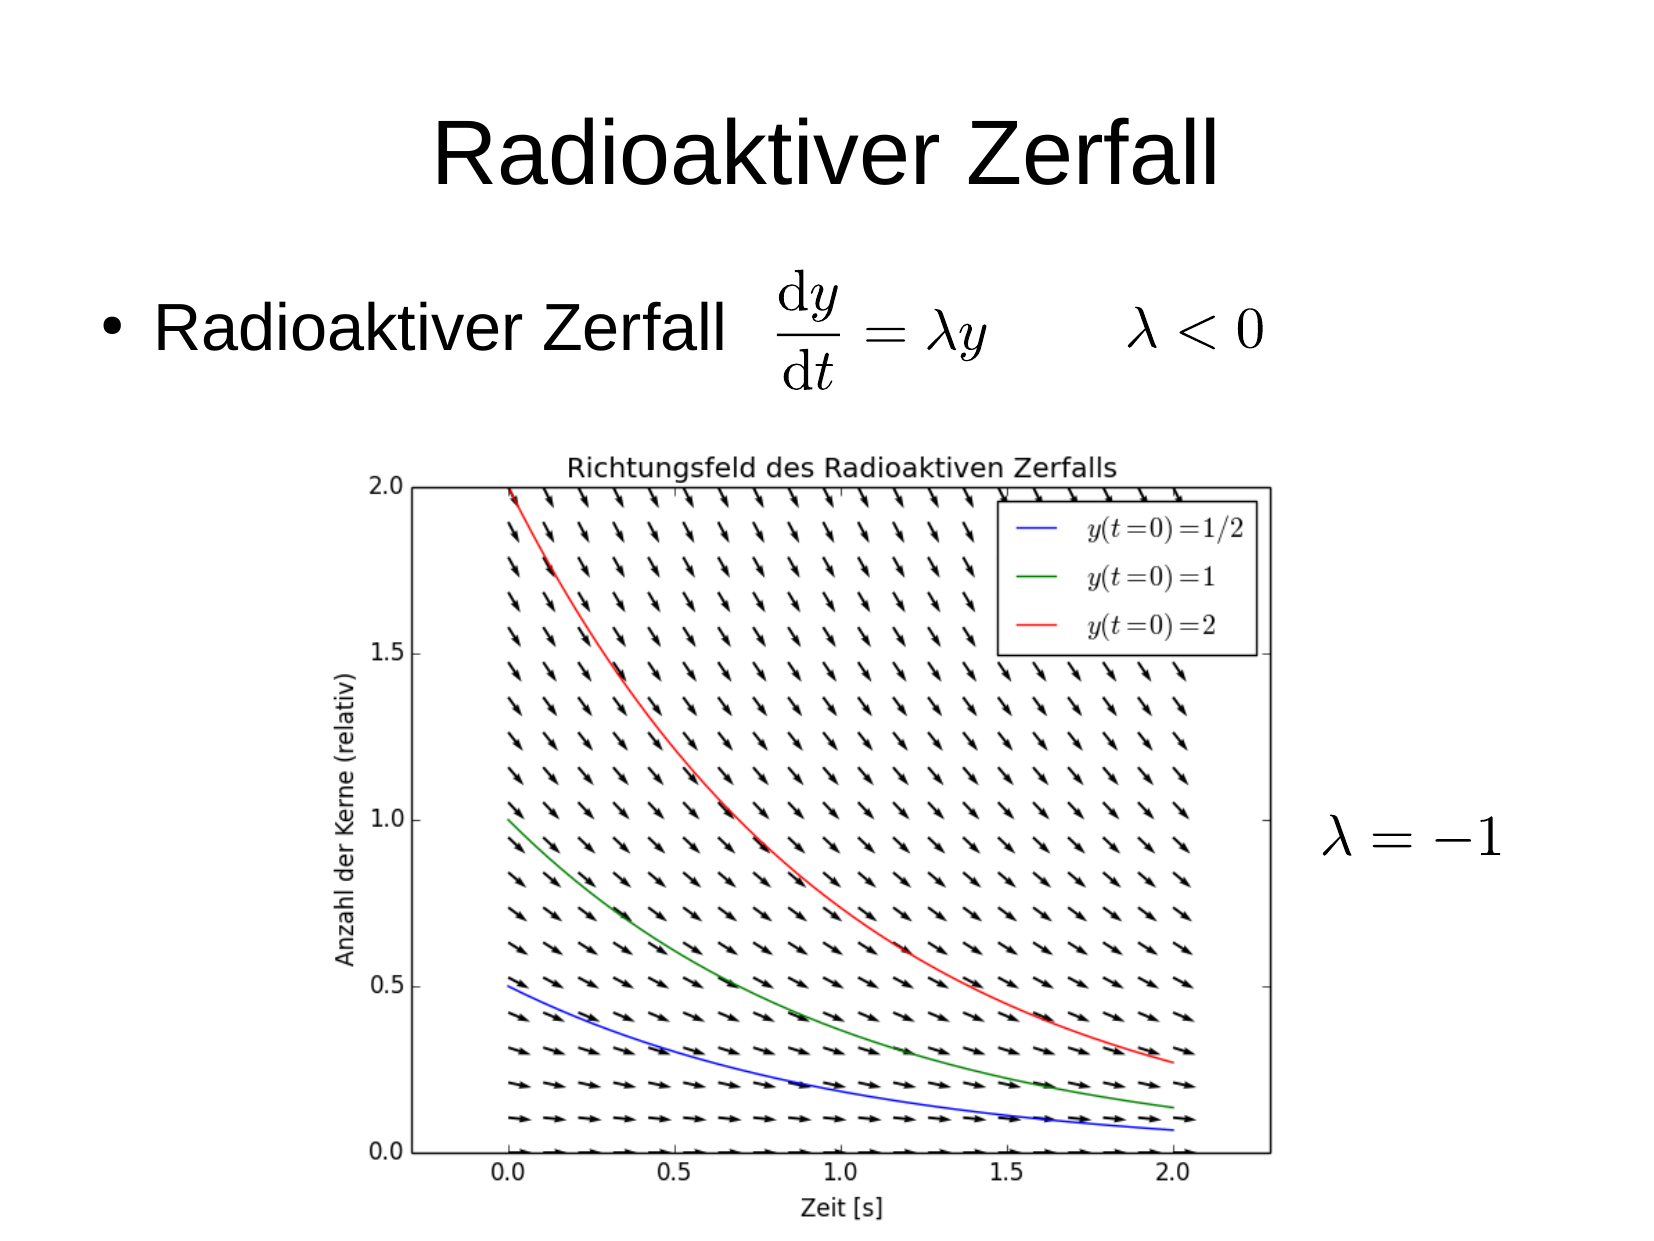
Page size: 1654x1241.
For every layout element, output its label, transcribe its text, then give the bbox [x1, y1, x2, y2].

text_box [776, 269, 989, 390]
list Radioaktiver Zerfall [82, 290, 1571, 1094]
picture [273, 404, 1381, 1236]
text_box [1124, 306, 1265, 350]
text_box [1319, 814, 1505, 860]
title Radioaktiver Zerfall [82, 56, 1571, 250]
